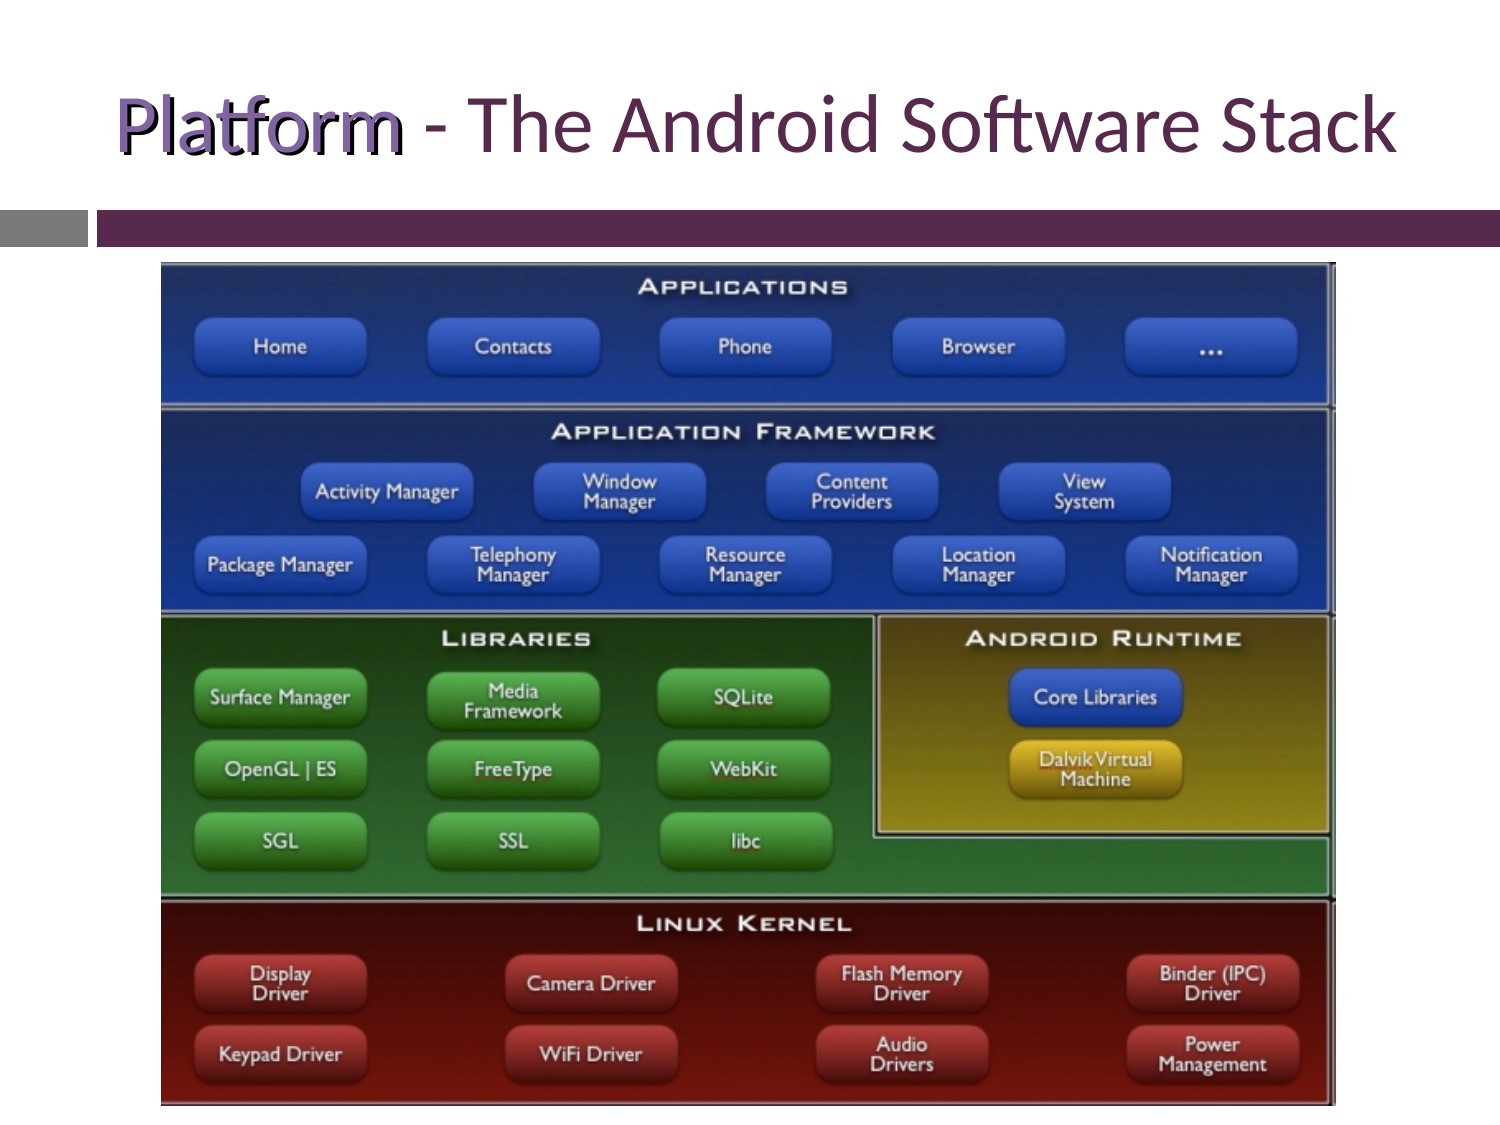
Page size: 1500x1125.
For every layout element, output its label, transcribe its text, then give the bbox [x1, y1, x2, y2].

picture [161, 262, 1336, 1106]
title Platform - The Android Software Stack [99, 37, 1438, 201]
